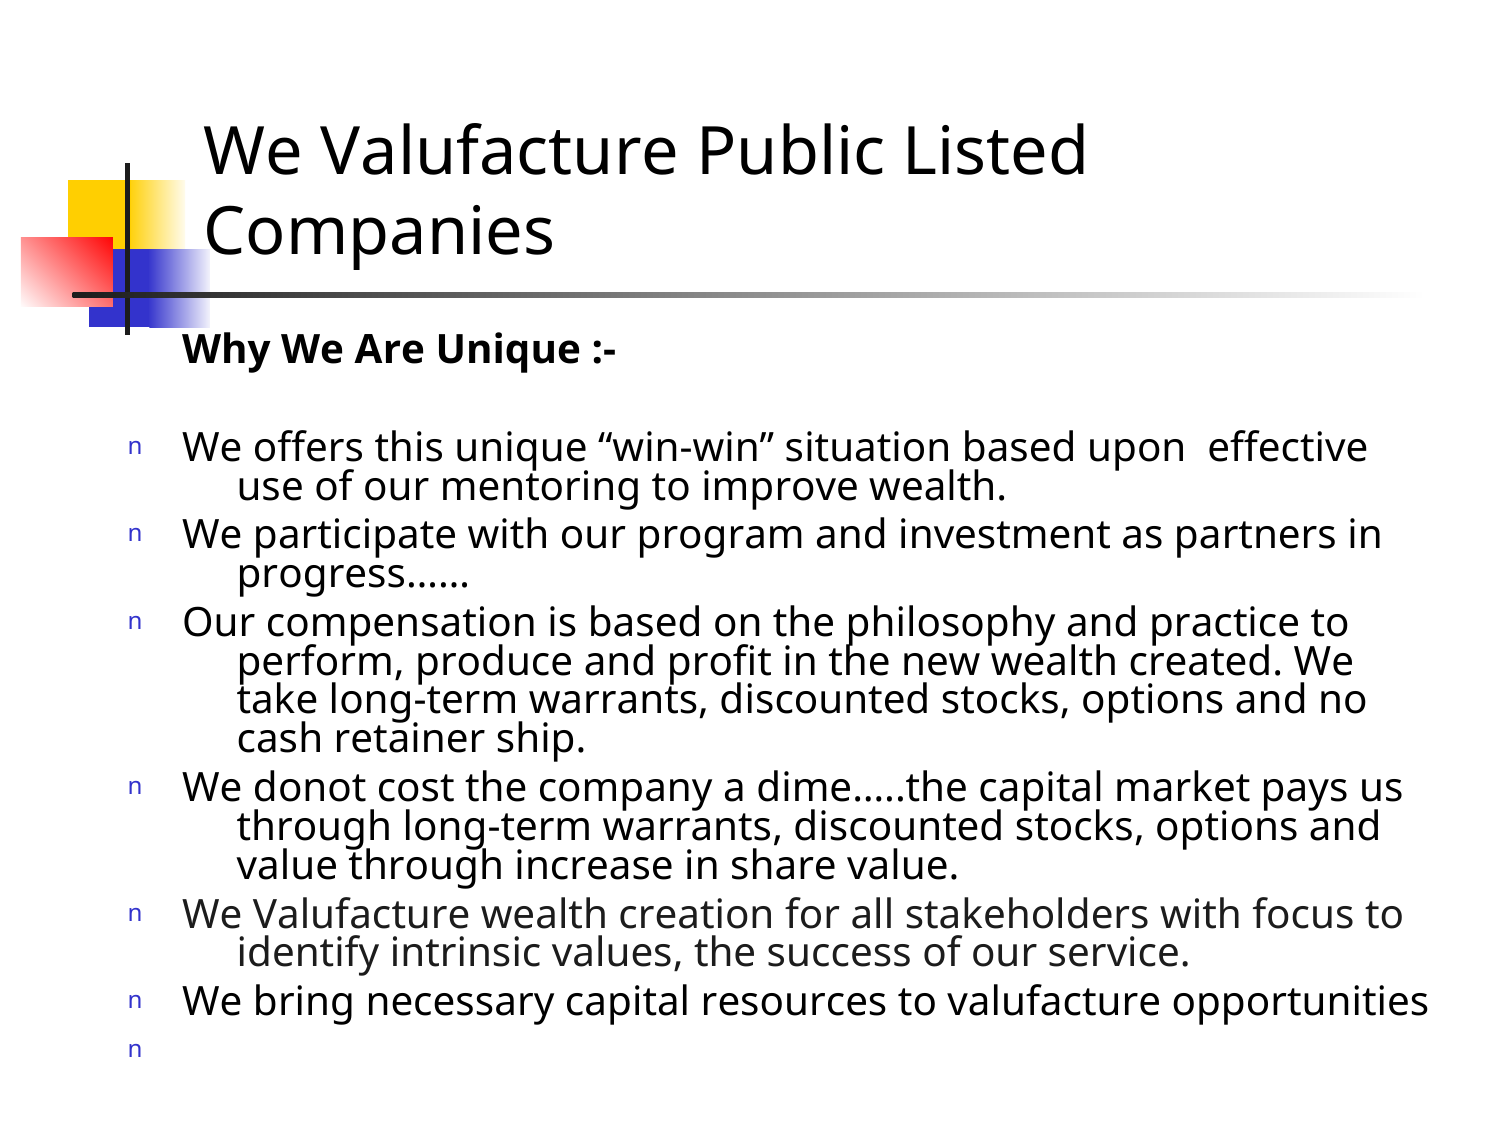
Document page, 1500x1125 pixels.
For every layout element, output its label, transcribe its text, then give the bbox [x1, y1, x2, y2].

title We Valufacture Public Listed Companies [188, 35, 1468, 275]
list Why We Are Unique :- We offers this unique “win-win” situation based upon effective use of our mentoring to improve wealth. We participate with our program and investment as partners in progress…… Our compensation is based on the philosophy and practice to perform, produce and profit in the new wealth created. We take long-term warrants, discounted stocks, options and no cash retainer ship. We donot cost the company a dime…..the capital market pays us through long-term warrants, discounted stocks, options and value through increase in share value. We Valufacture wealth creation for all stakeholders with focus to identify intrinsic values, the success of our service. We bring necessary capital resources to valufacture opportunities [112, 324, 1450, 1063]
